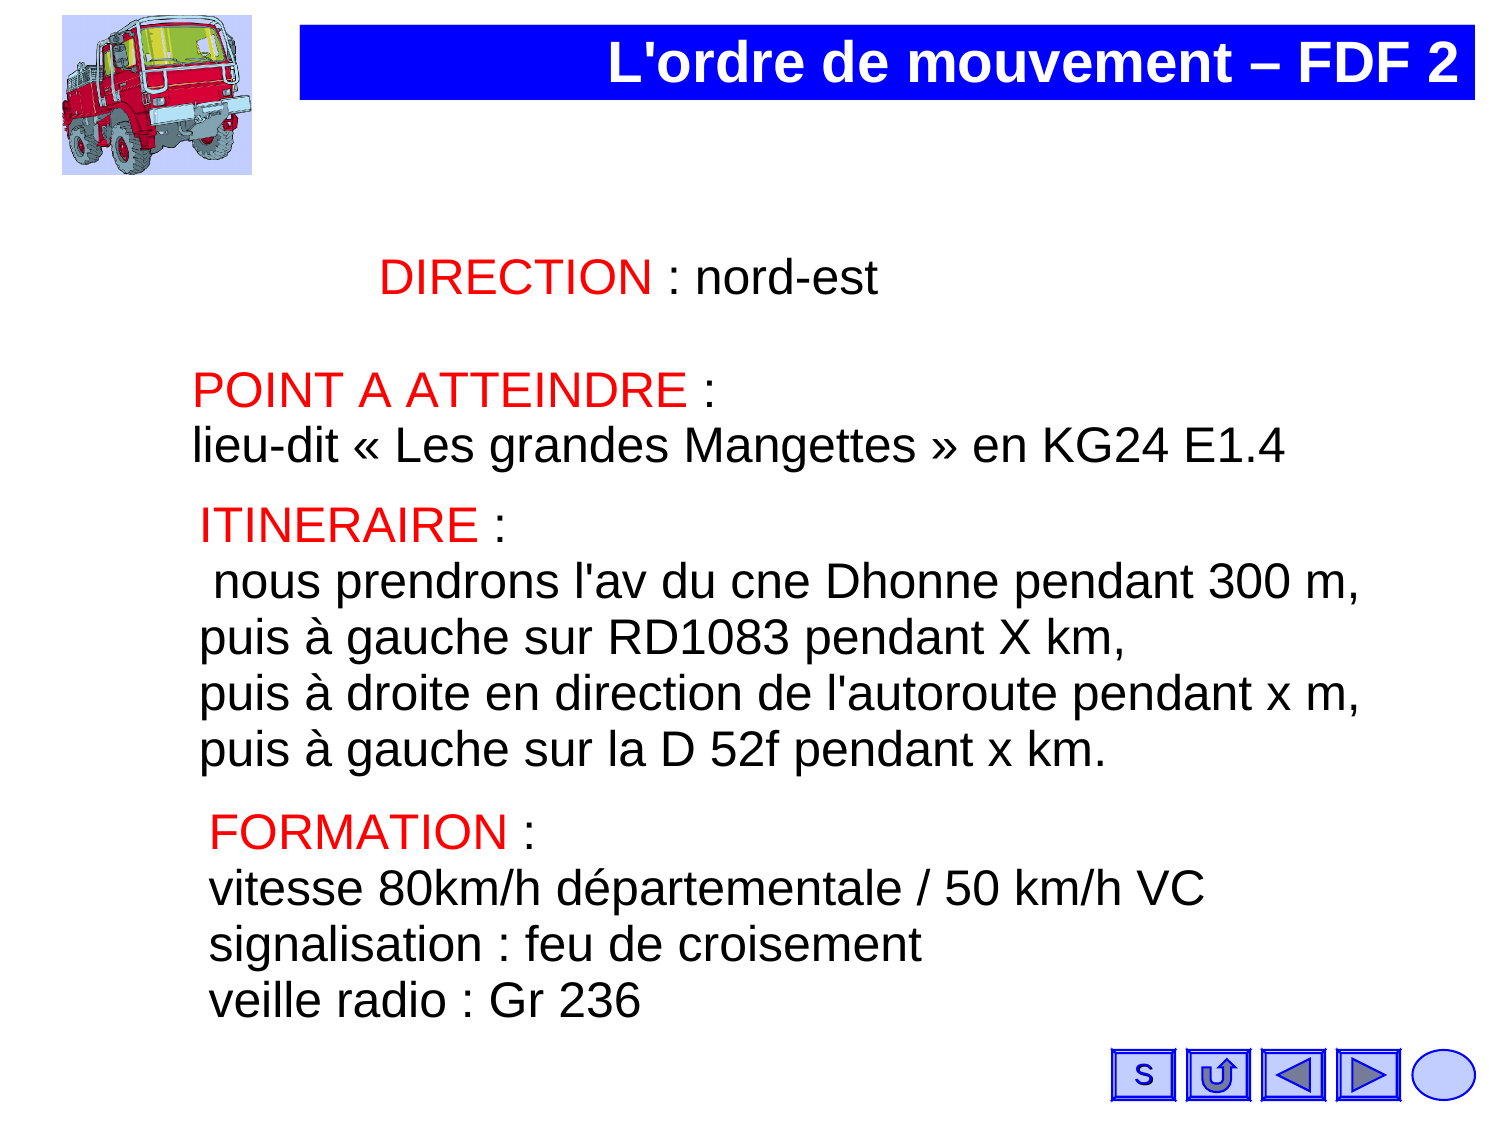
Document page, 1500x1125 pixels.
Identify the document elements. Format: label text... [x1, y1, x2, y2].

text_box [1412, 1049, 1476, 1101]
text_box POINT A ATTEINDRE : lieu-dit « Les grandes Mangettes » en KG24 E1.4 [177, 354, 1302, 482]
text_box DIRECTION : nord-est [363, 242, 894, 314]
text_box FORMATION : vitesse 80km/h départementale / 50 km/h VC signalisation : feu de croisement veille radio : Gr 236 [193, 797, 1222, 1036]
text_box ITINERAIRE : nous prendrons l'av du cne Dhonne pendant 300 m, puis à gauche sur RD1083 pendant X km, puis à droite en direction de l'autoroute pendant x m, puis à gauche sur la D 52f pendant x km. [184, 490, 1391, 785]
text_box L'ordre de mouvement – FDF 2 [299, 24, 1475, 100]
